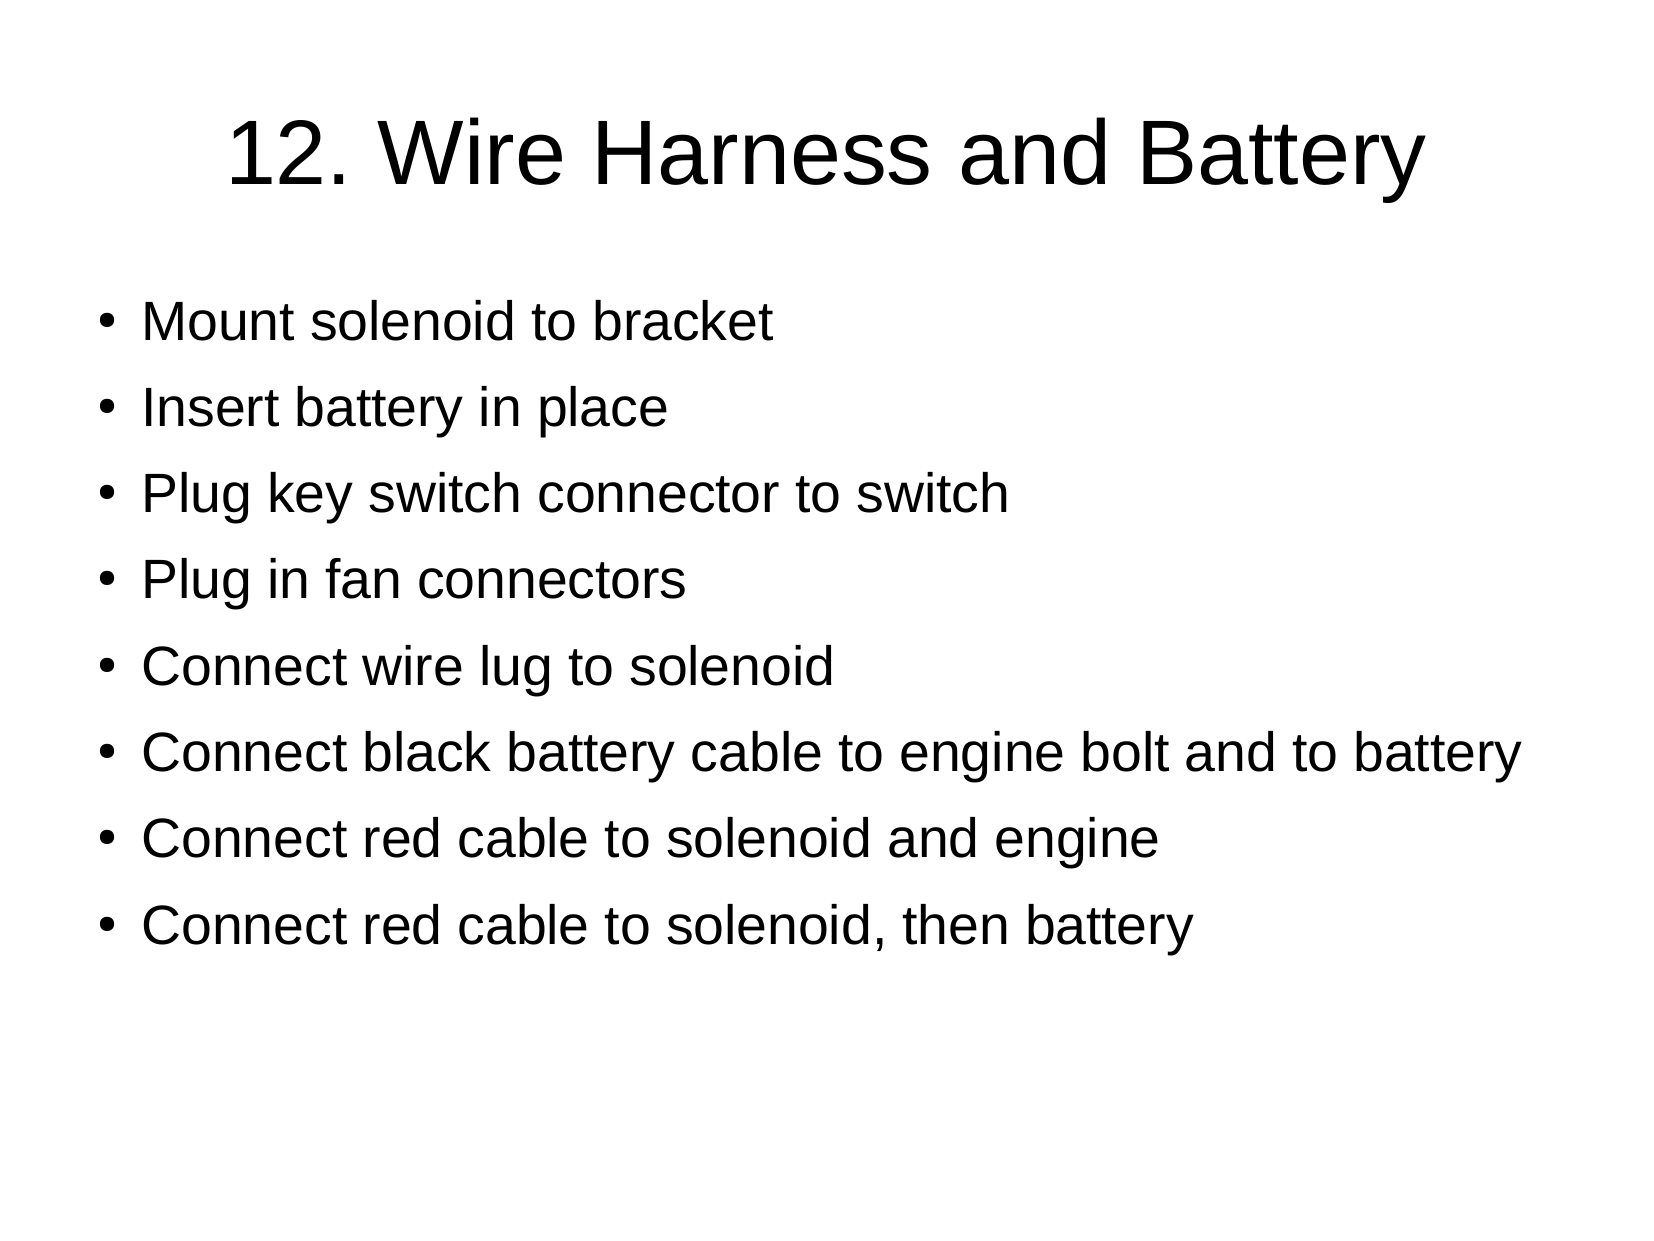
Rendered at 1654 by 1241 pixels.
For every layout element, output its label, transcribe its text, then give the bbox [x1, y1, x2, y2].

list Mount solenoid to bracket Insert battery in place Plug key switch connector to switch Plug in fan connectors Connect wire lug to solenoid Connect black battery cable to engine bolt and to battery Connect red cable to solenoid and engine Connect red cable to solenoid, then battery [82, 290, 1538, 1010]
title 12. Wire Harness and Battery [82, 49, 1571, 257]
